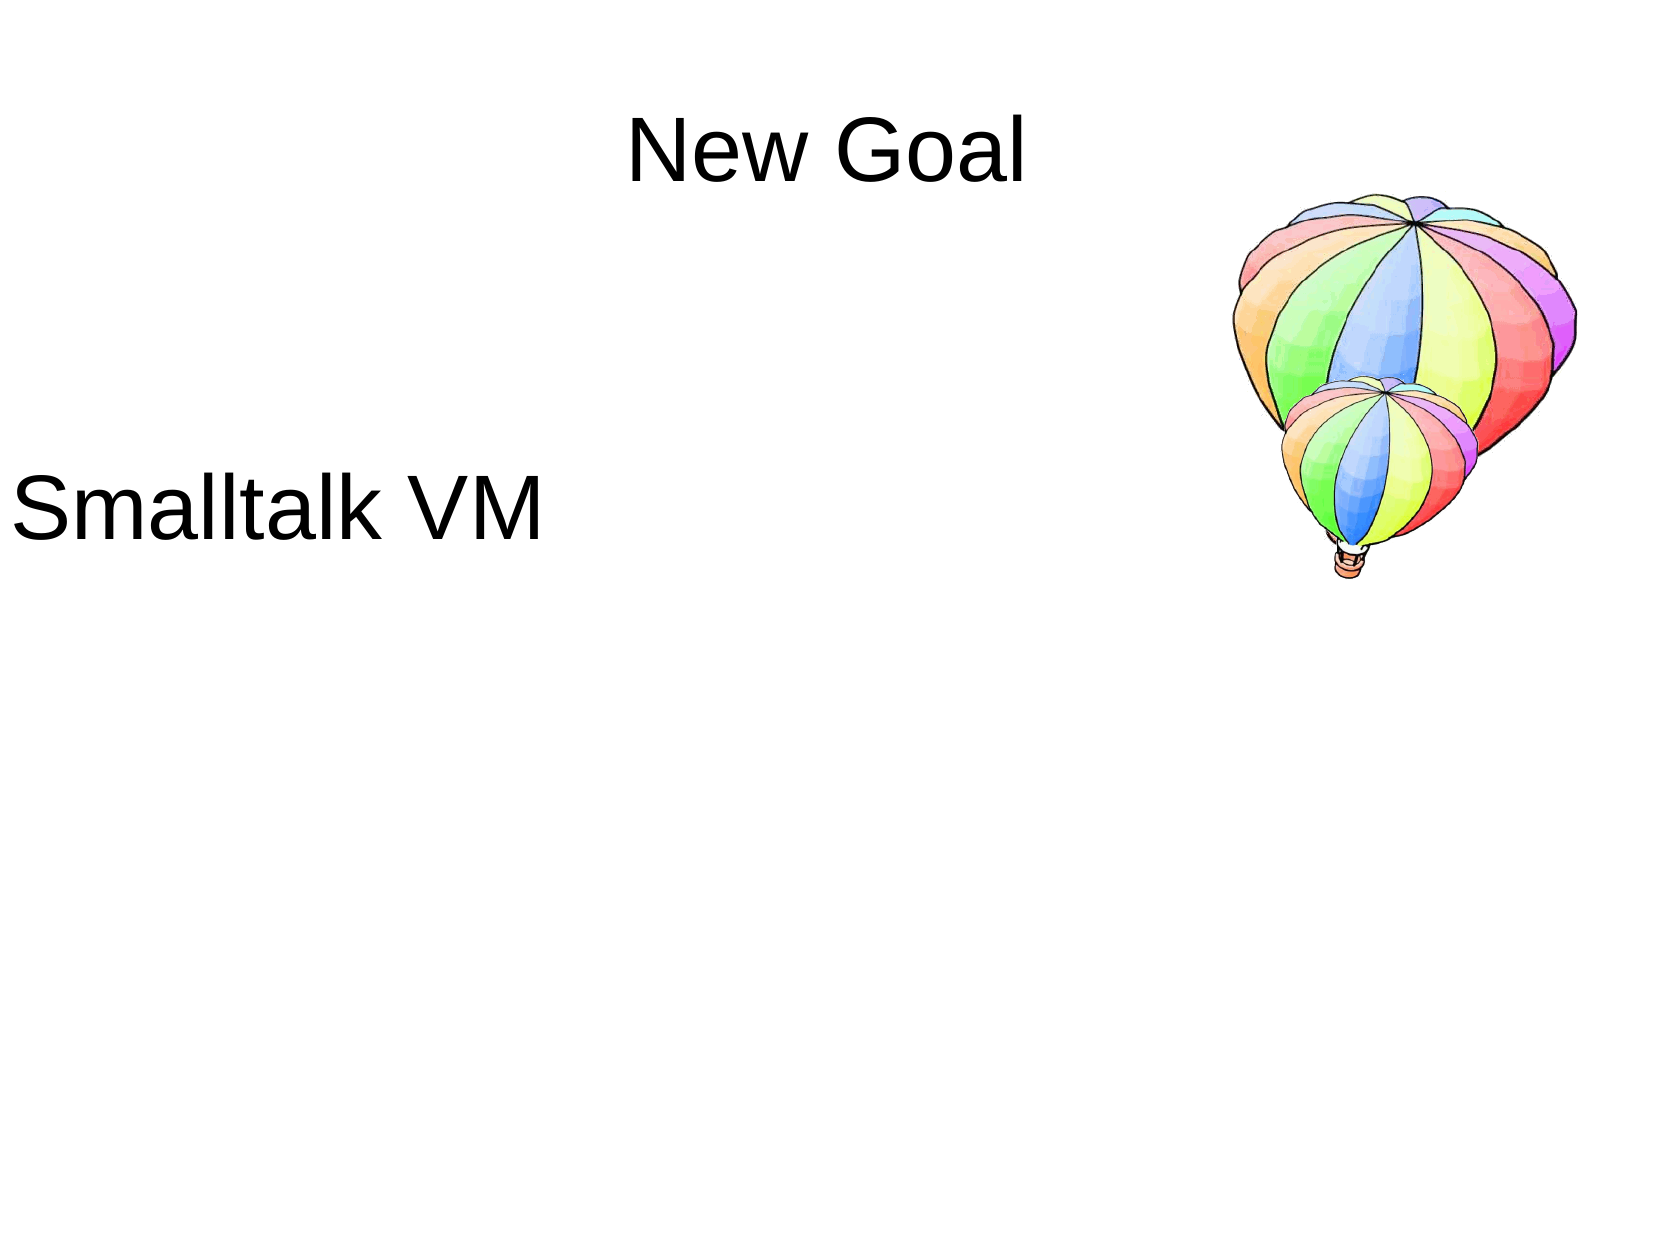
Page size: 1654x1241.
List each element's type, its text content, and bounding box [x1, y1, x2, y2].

picture [1231, 191, 1578, 581]
text_box Smalltalk VM [0, 448, 608, 567]
text_box New Goal [143, 91, 1511, 209]
